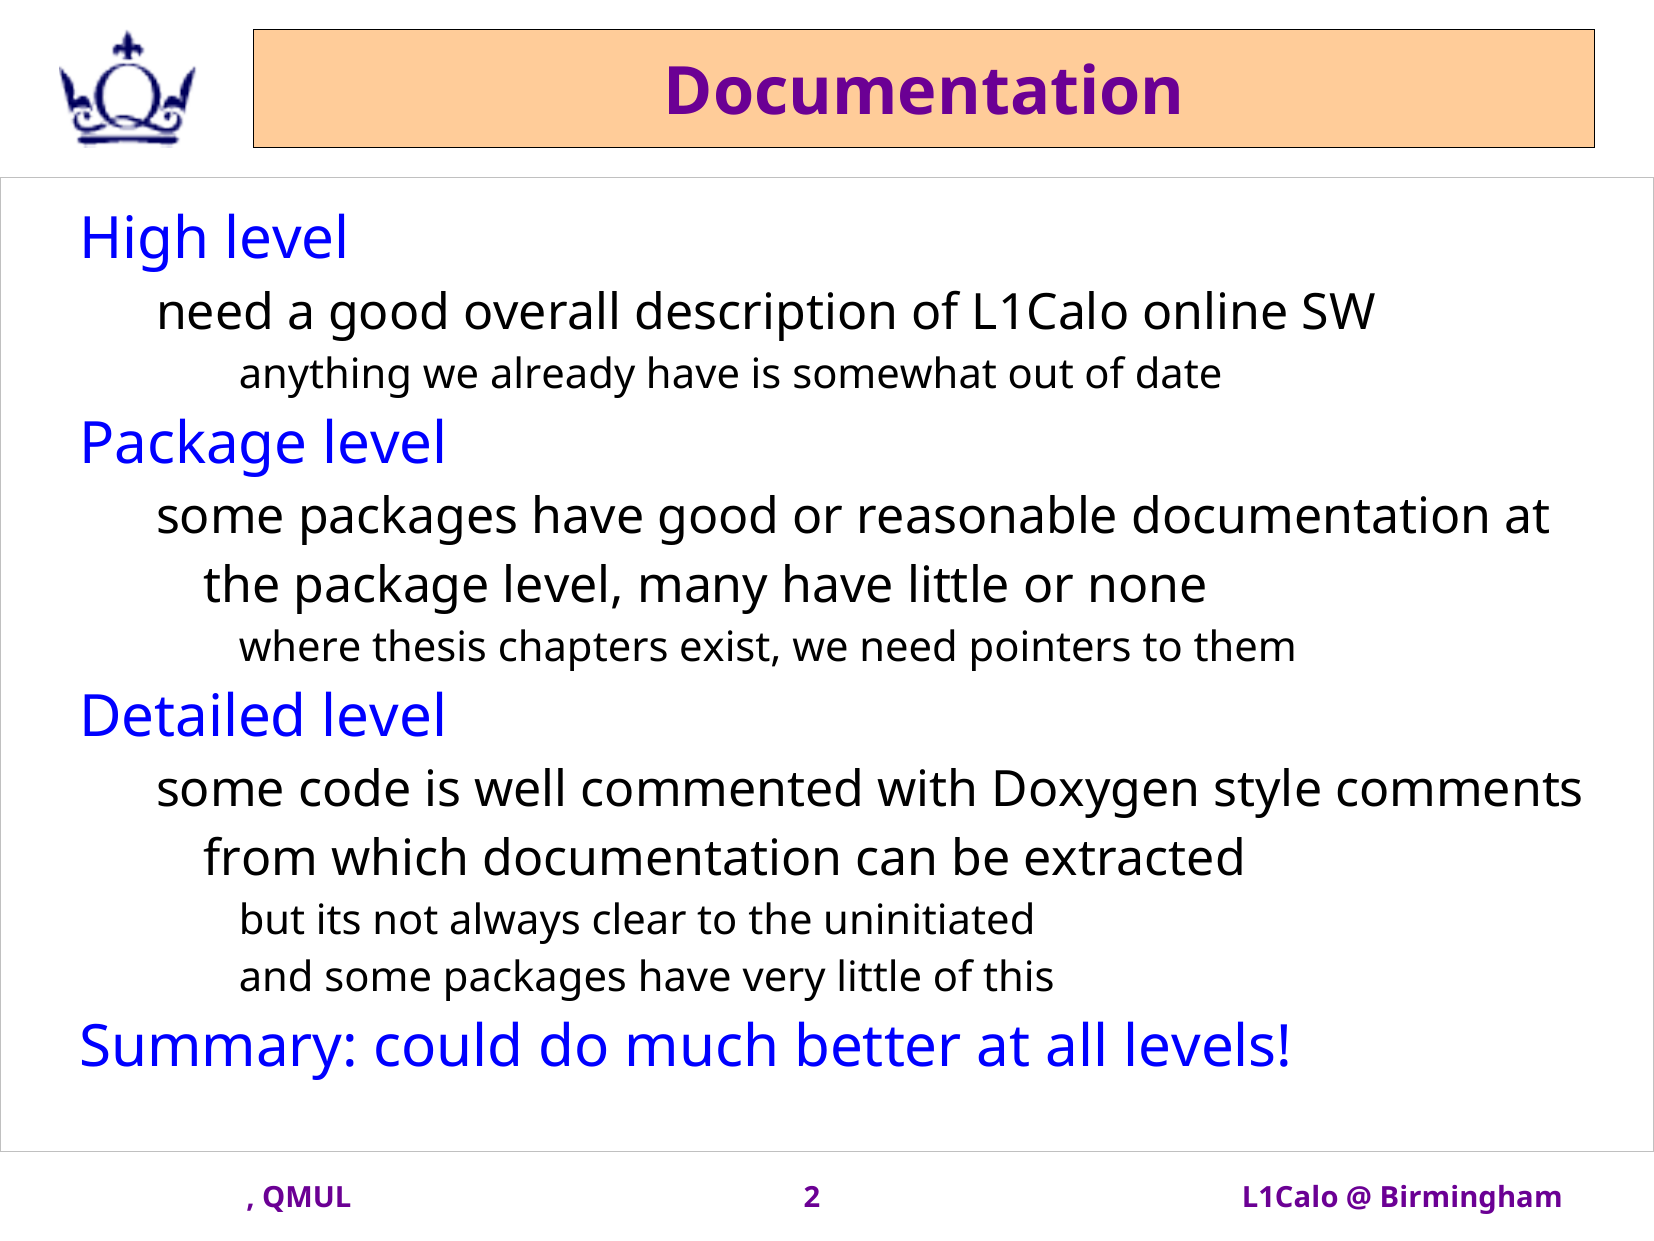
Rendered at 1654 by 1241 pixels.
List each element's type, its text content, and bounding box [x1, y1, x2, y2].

list High level need a good overall description of L1Calo online SW anything we already have is somewhat out of date Package level some packages have good or reasonable documentation at the package level, many have little or none where thesis chapters exist, we need pointers to them Detailed level some code is well commented with Doxygen style comments from which documentation can be extracted but its not always clear to the uninitiated and some packages have very little of this Summary: could do much better at all levels! [61, 196, 1605, 1117]
title Documentation [253, 29, 1595, 148]
picture [59, 29, 200, 148]
